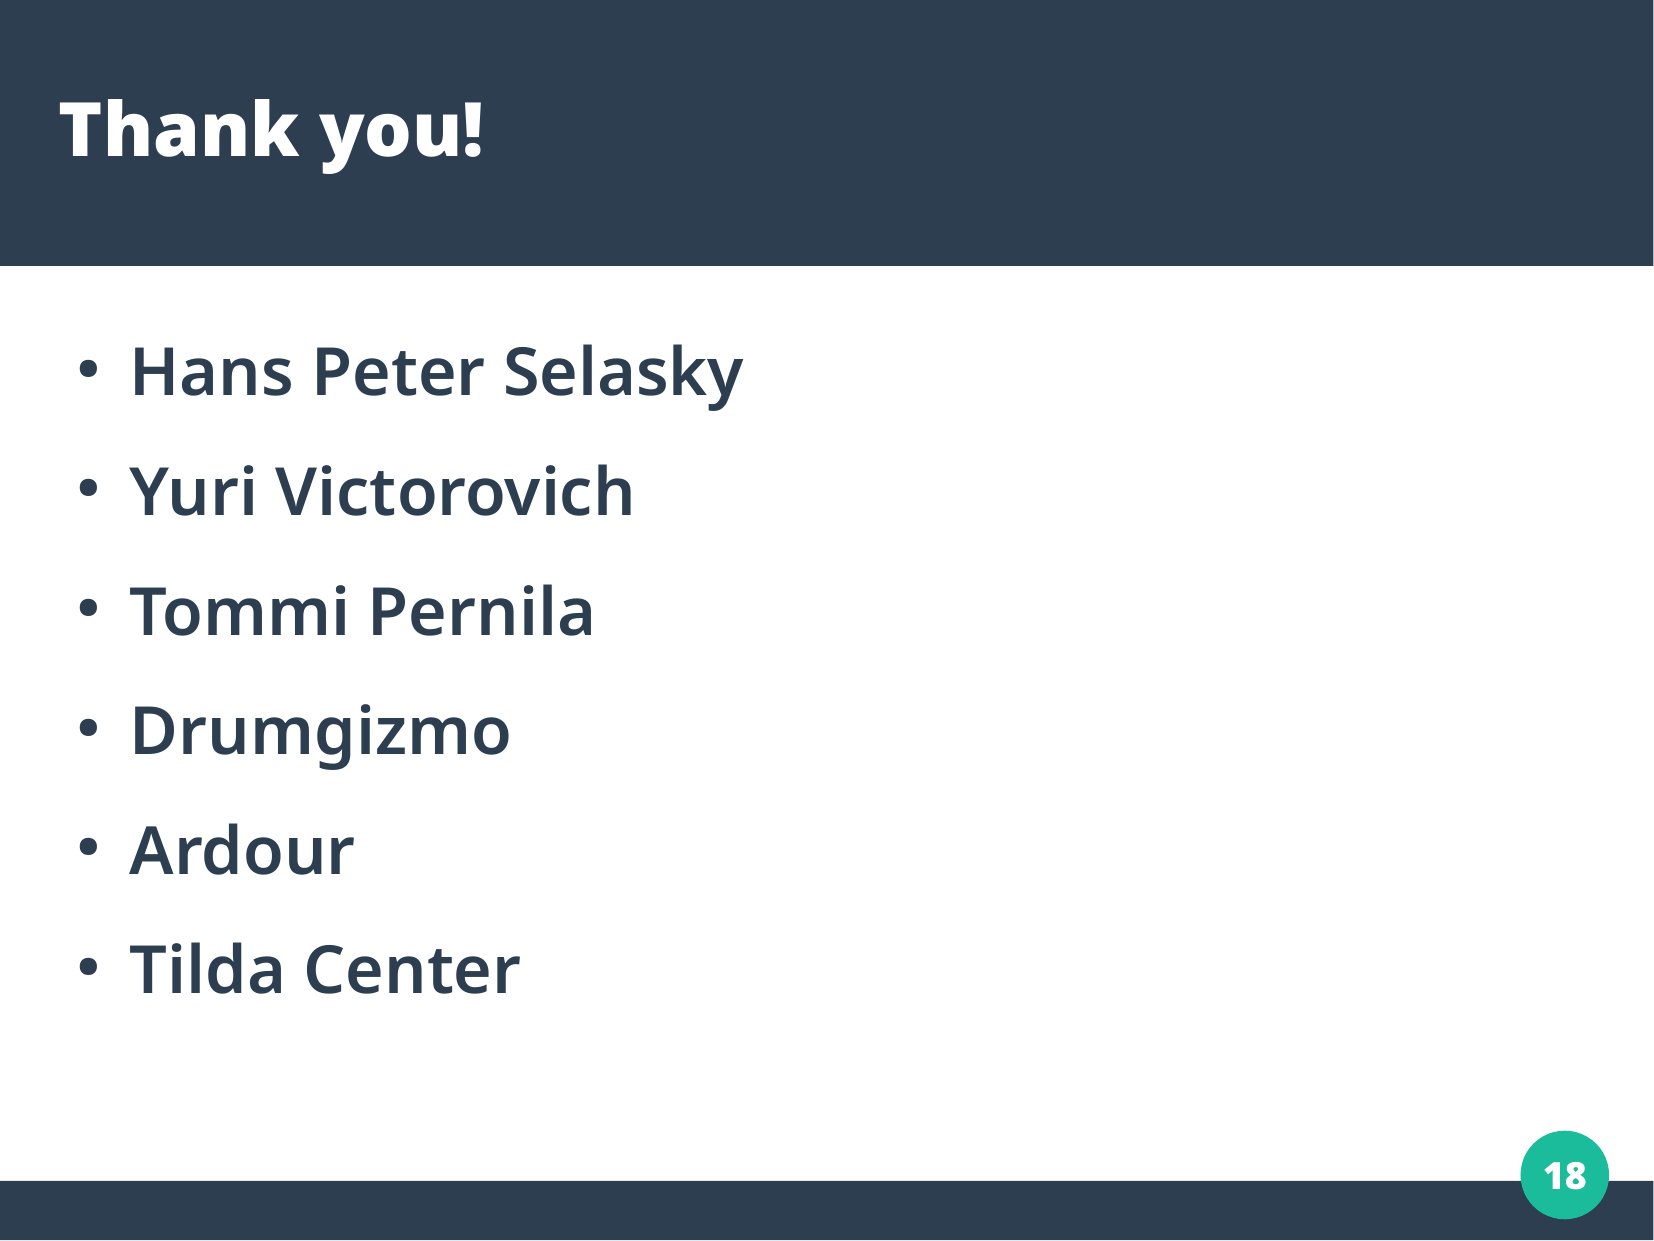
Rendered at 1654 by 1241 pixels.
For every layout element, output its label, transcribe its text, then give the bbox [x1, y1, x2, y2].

list Hans Peter Selasky Yuri Victorovich Tommi Pernila Drumgizmo Ardour Tilda Center [58, 324, 1595, 1152]
title Thank you! [58, 49, 1595, 207]
